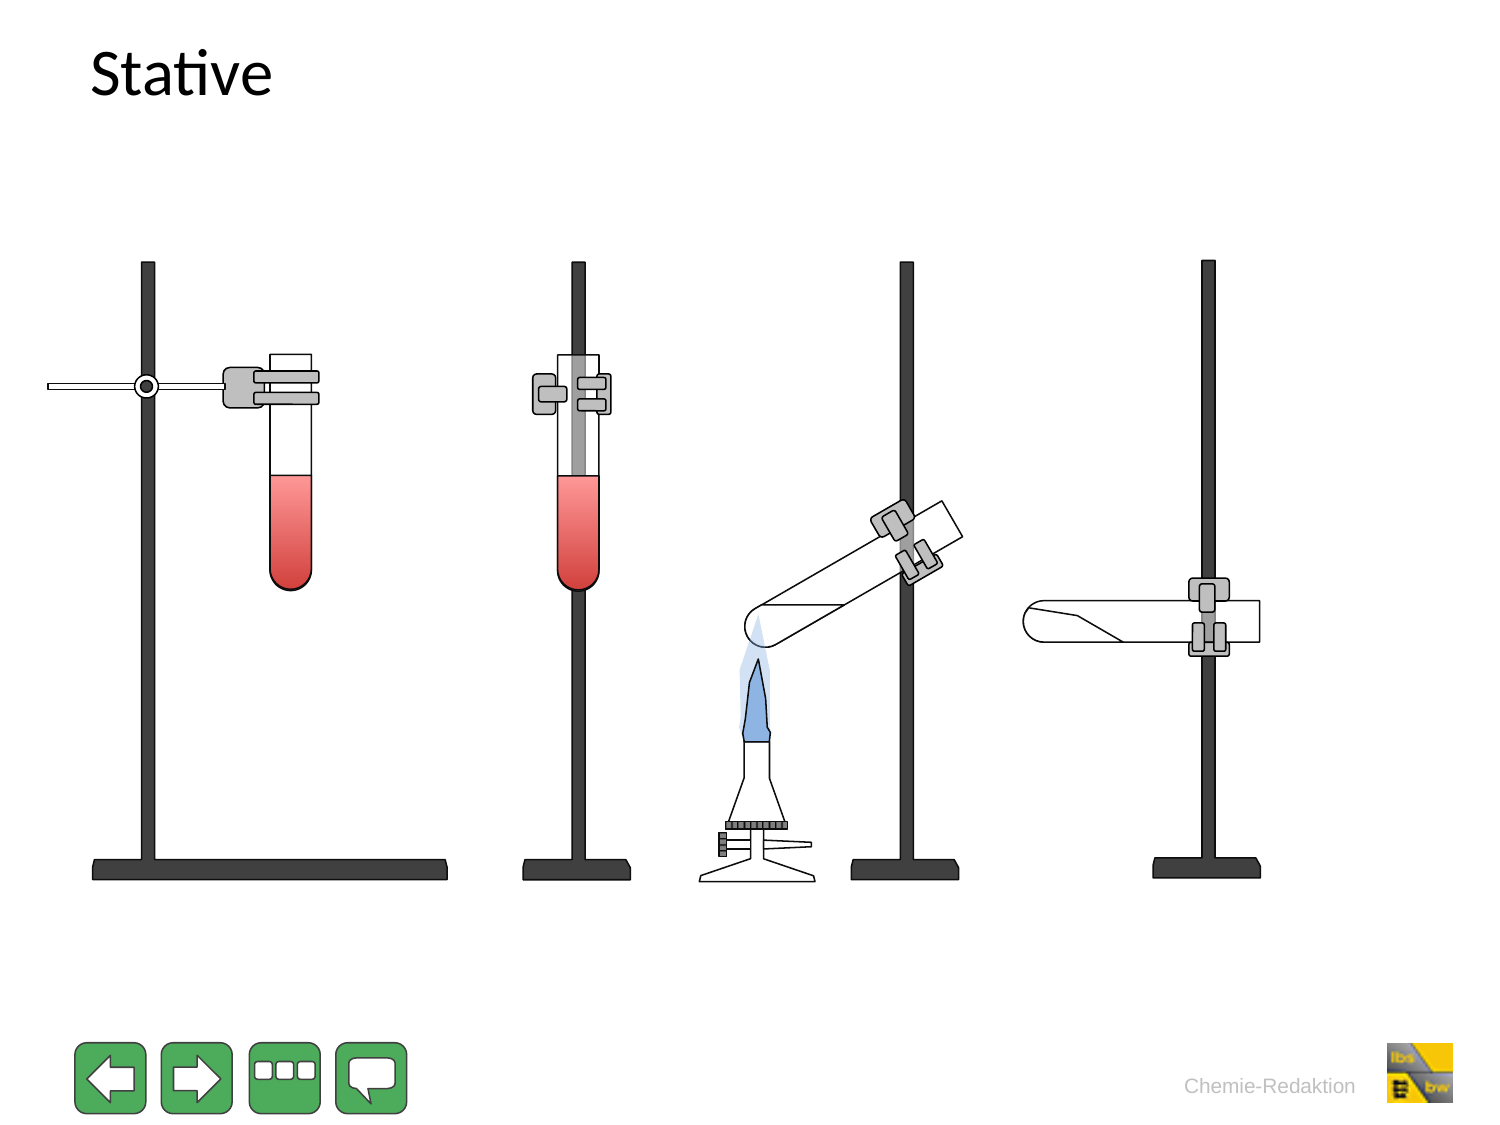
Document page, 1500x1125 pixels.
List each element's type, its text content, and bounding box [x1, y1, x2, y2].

title Stative [75, 20, 1426, 110]
picture [1387, 1043, 1453, 1103]
text_box [270, 475, 312, 590]
text_box [699, 262, 963, 882]
text_box [523, 262, 631, 880]
text_box [1023, 260, 1261, 878]
text_box [48, 262, 448, 880]
